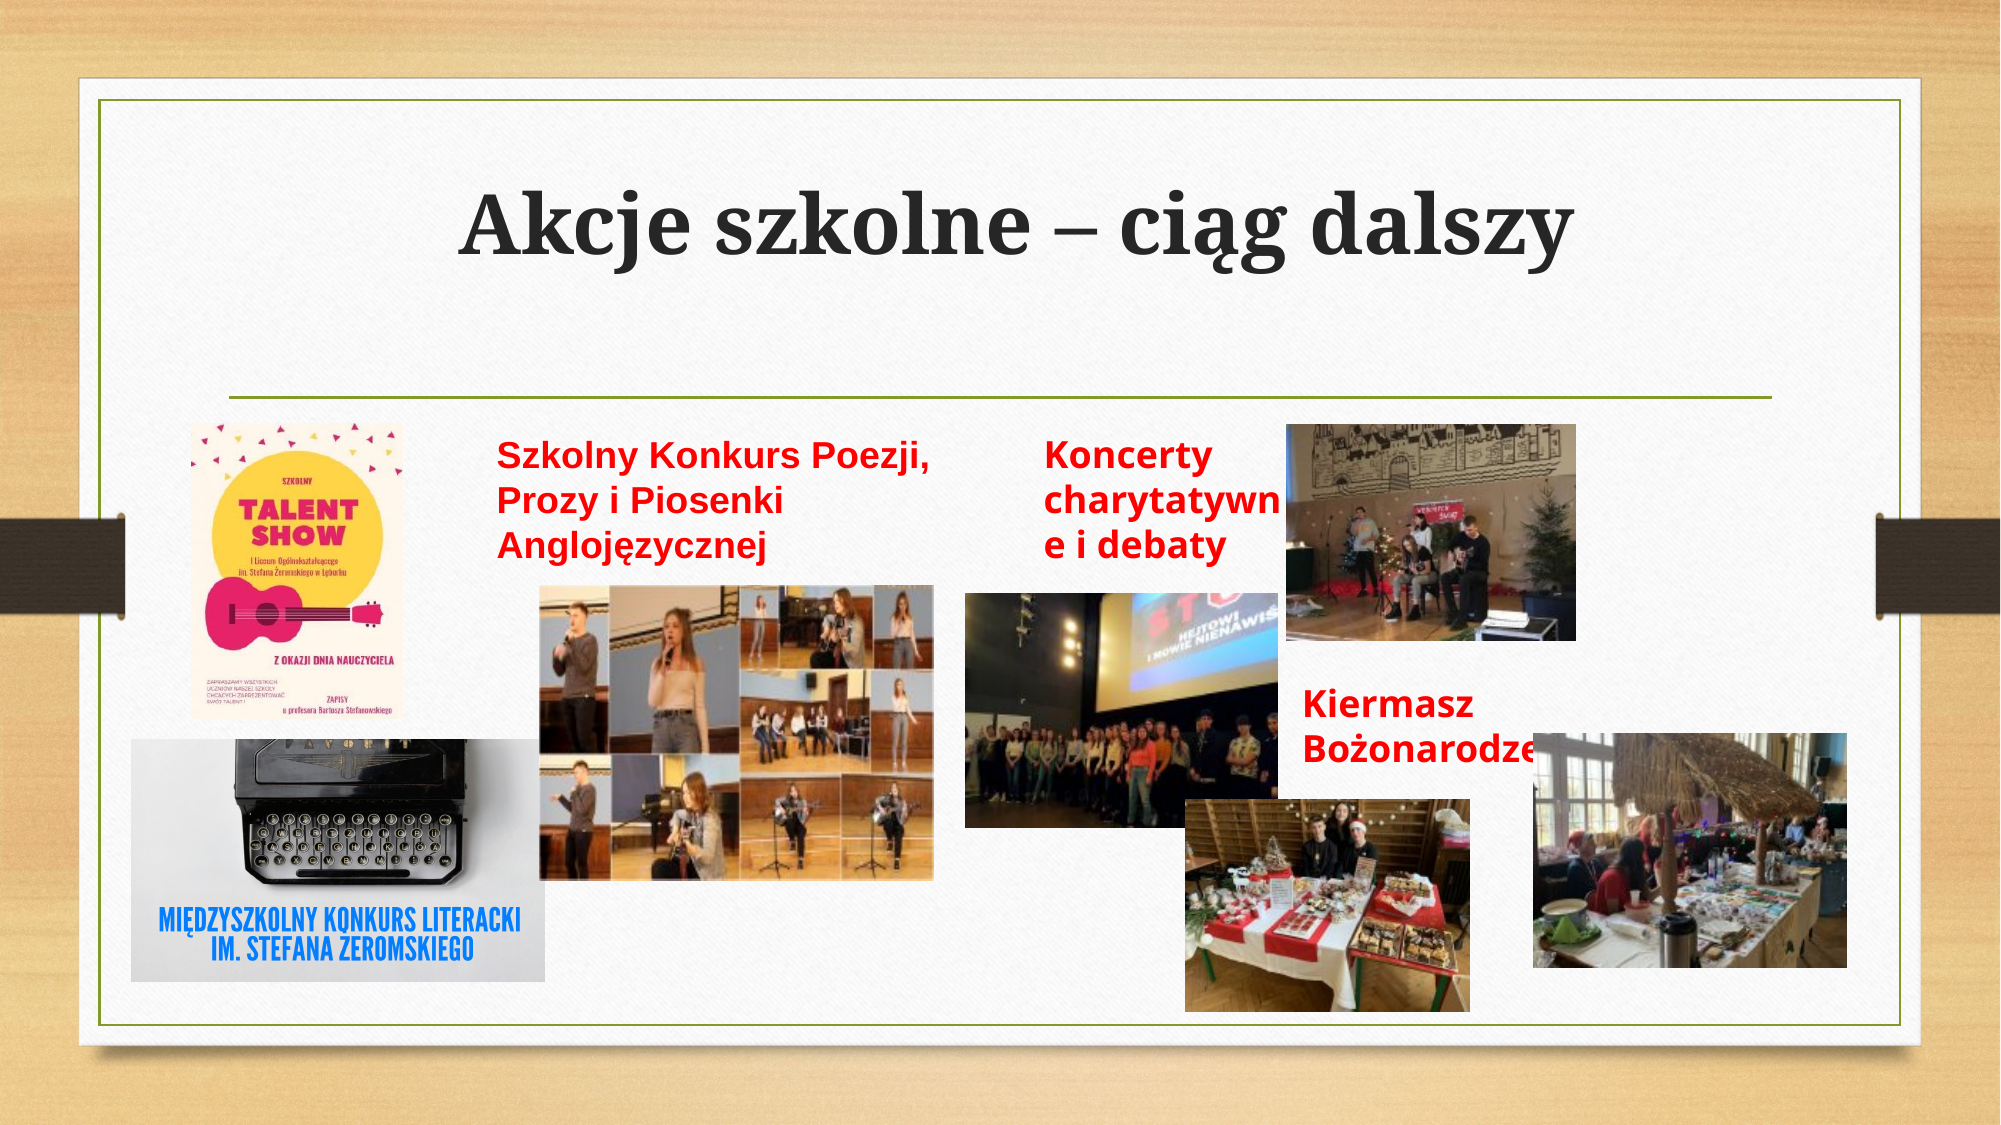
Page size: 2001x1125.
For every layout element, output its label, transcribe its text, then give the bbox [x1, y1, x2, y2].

title Akcje szkolne – ciąg dalszy [247, 161, 1788, 283]
picture [191, 423, 403, 719]
text_box Kiermasz Bożonarodzeniowy [1287, 673, 1849, 778]
picture [1533, 733, 1847, 968]
picture [131, 585, 934, 982]
picture [965, 593, 1470, 1013]
text_box Szkolny Konkurs Poezji, Prozy i Piosenki Anglojęzycznej [482, 424, 1000, 574]
text_box Koncerty charytatywne i debaty [1029, 424, 1286, 574]
picture [1286, 424, 1576, 641]
